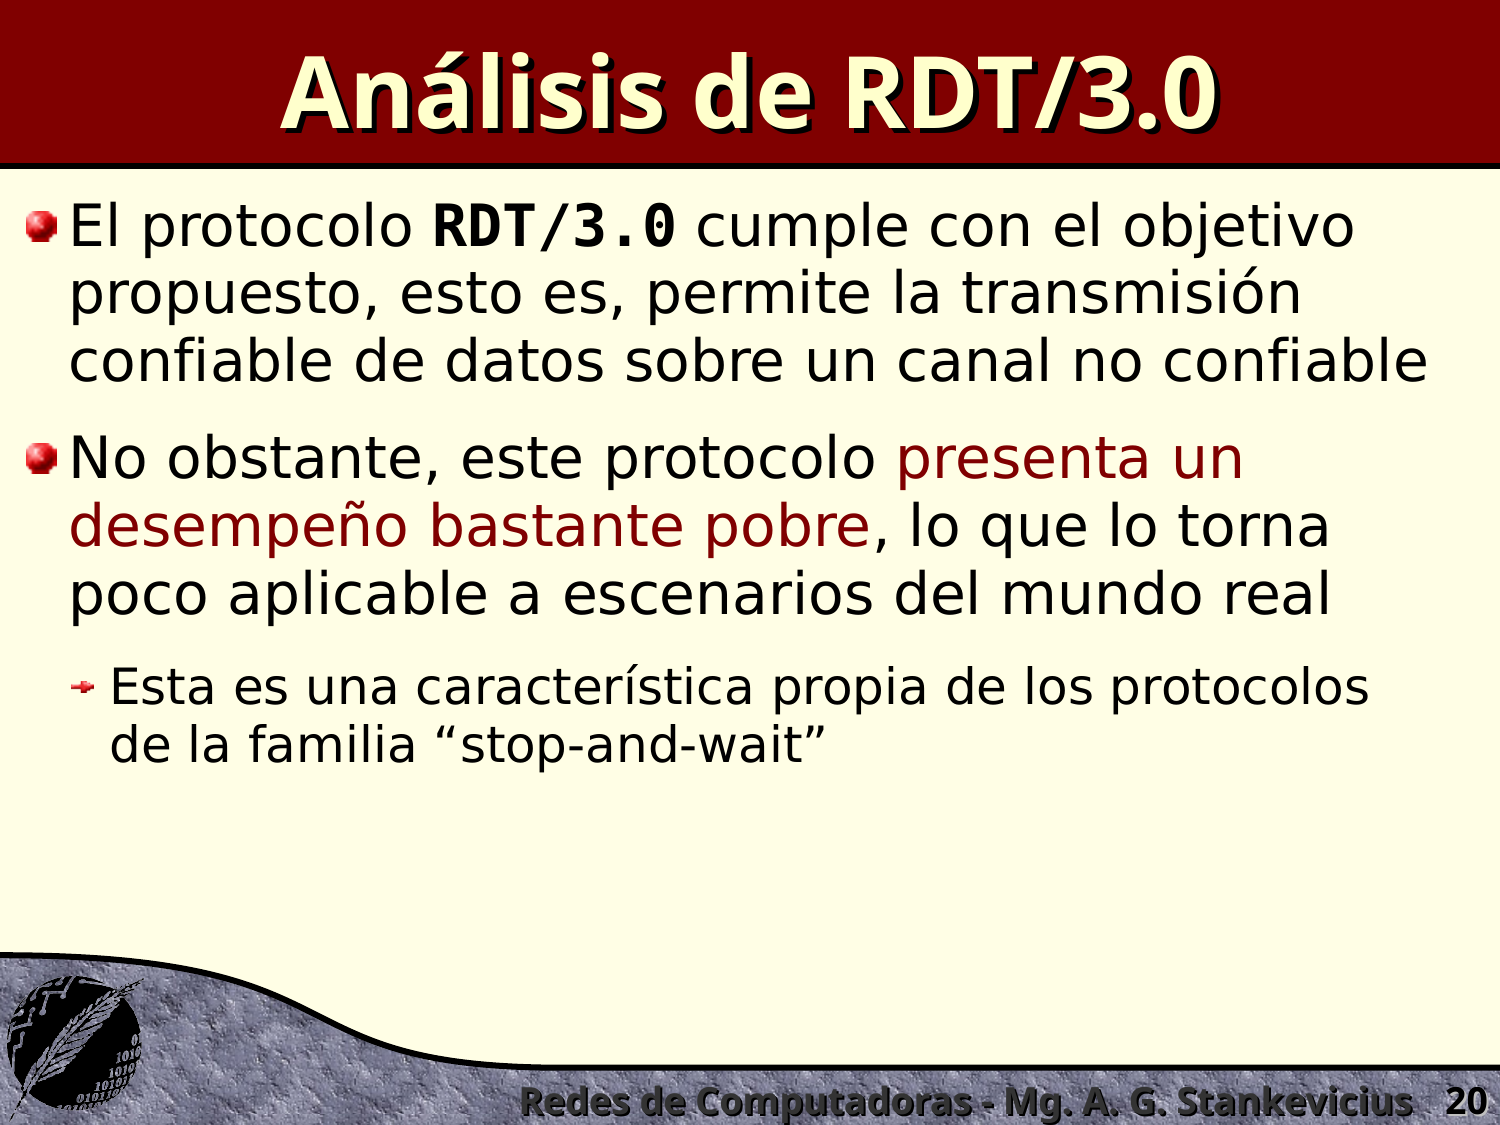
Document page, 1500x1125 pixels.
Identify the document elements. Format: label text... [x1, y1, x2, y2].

list El protocolo RDT/3.0 cumple con el objetivo propuesto, esto es, permite la transmisión confiable de datos sobre un canal no confiable No obstante, este protocolo presenta un desempeño bastante pobre, lo que lo torna poco aplicable a escenarios del mundo real Esta es una característica propia de los protocolos de la familia “stop-and-wait” [11, 192, 1486, 921]
title Análisis de RDT/3.0 [15, 5, 1485, 160]
picture [1047, 1100, 1054, 1110]
picture [790, 1100, 795, 1110]
picture [0, 959, 1500, 1125]
